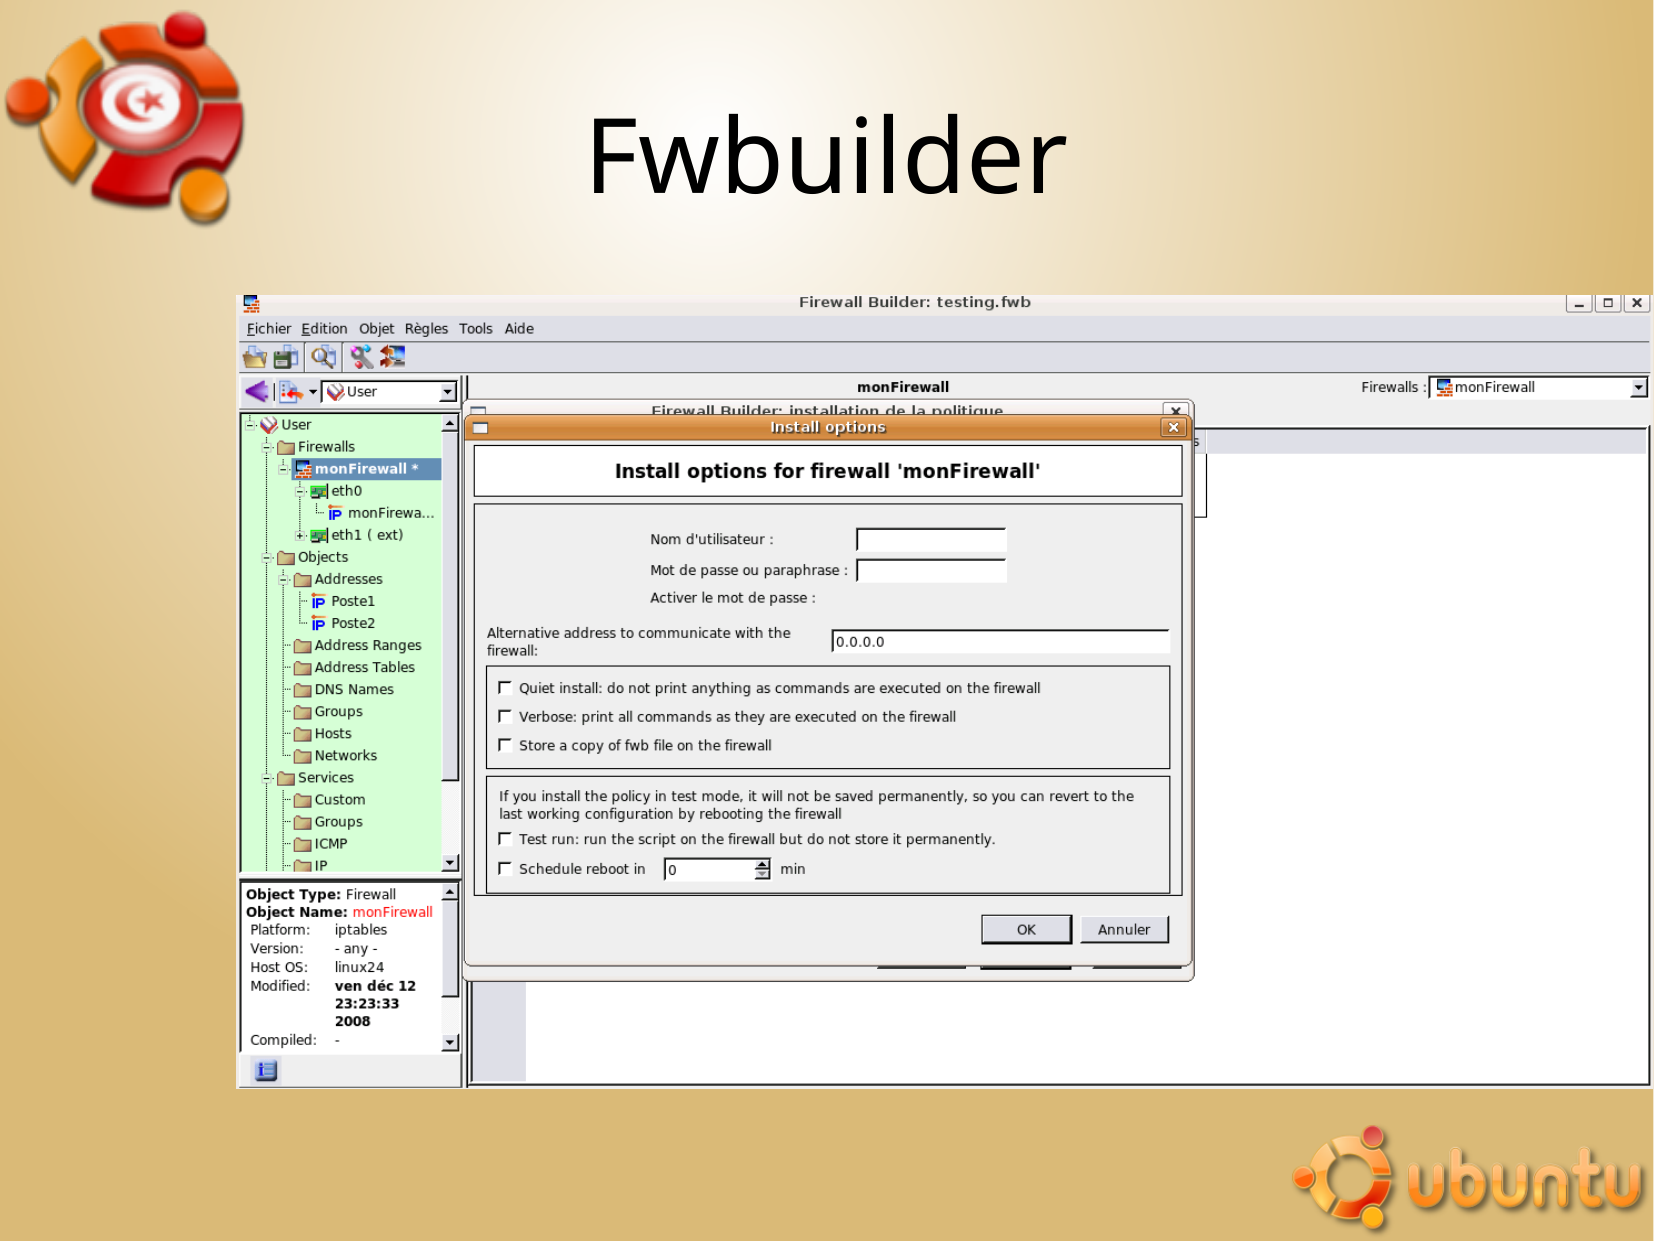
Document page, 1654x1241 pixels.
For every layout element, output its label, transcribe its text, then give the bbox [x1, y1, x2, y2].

title Fwbuilder [82, 49, 1571, 257]
picture [0, 0, 1654, 1241]
